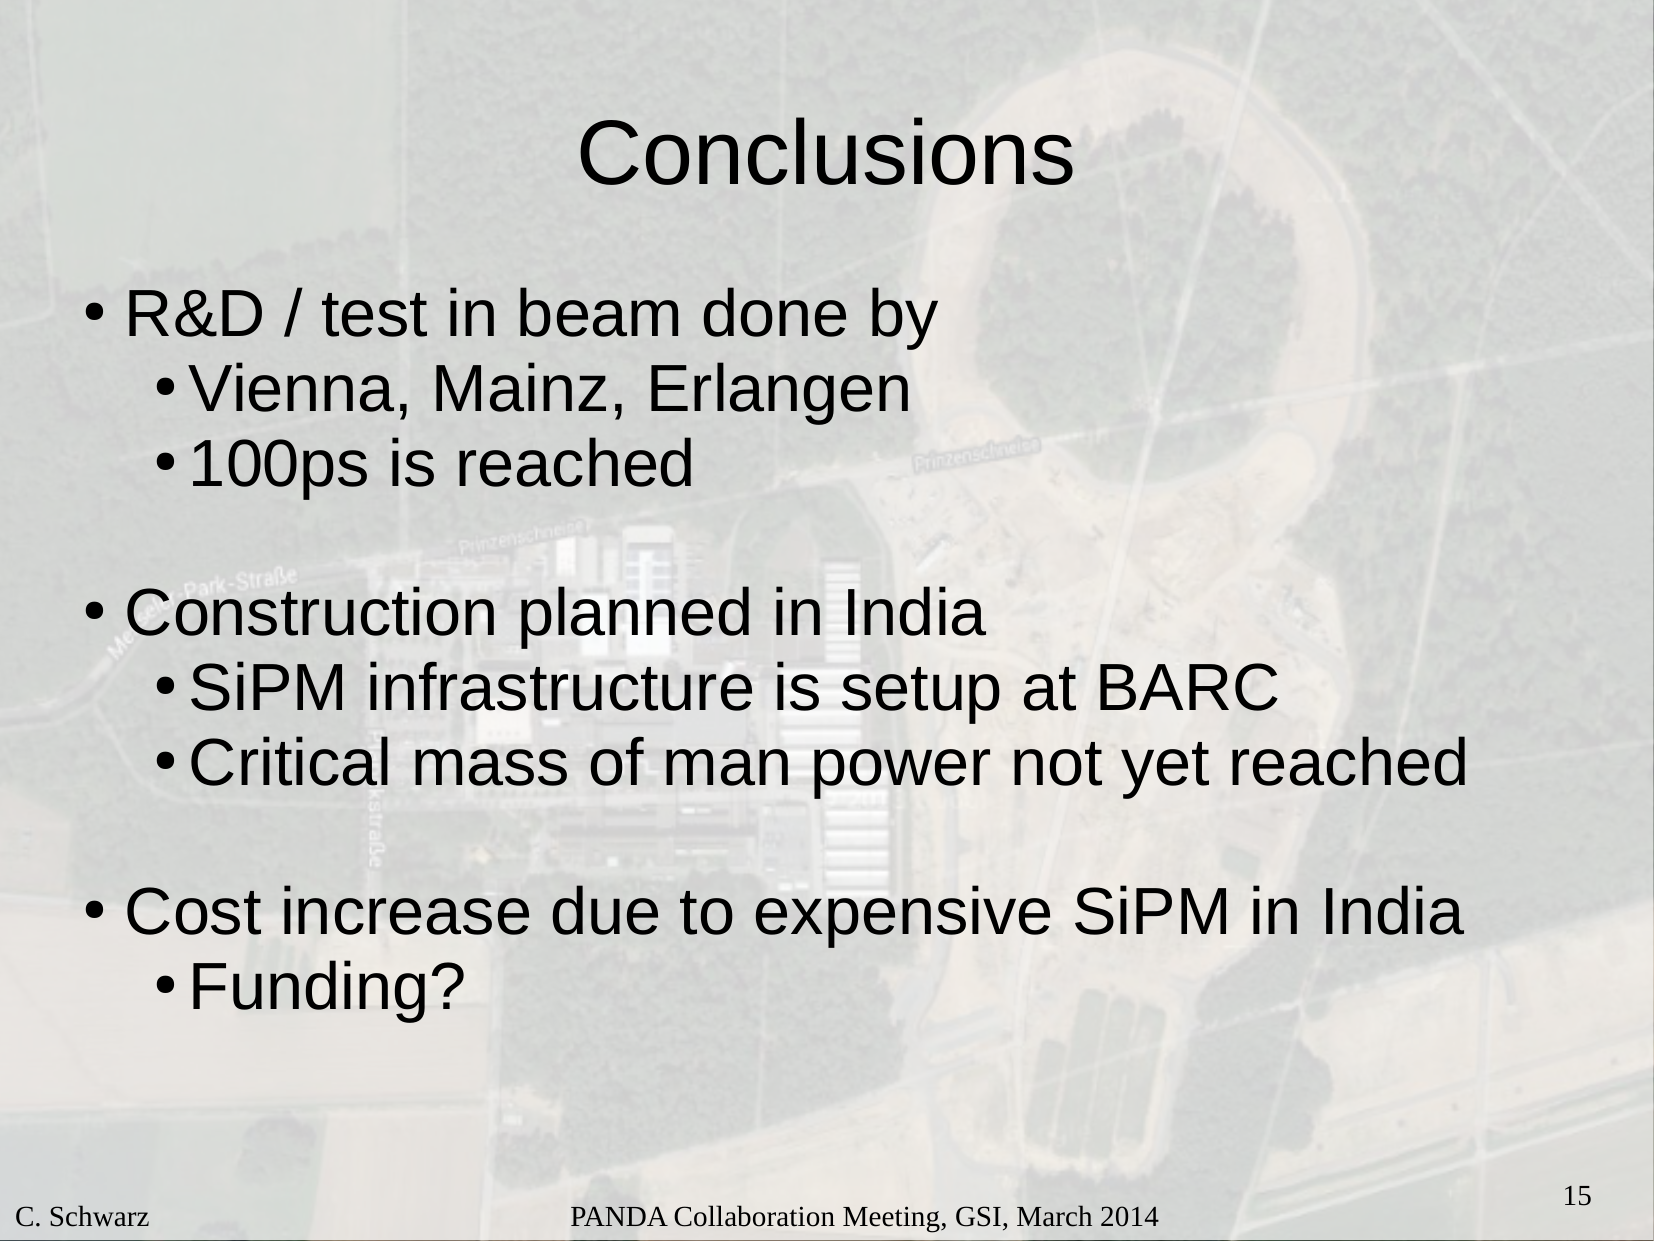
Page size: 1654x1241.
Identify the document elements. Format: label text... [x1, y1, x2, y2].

subtitle R&D / test in beam done by Vienna, Mainz, Erlangen 100ps is reached Construction planned in India SiPM infrastructure is setup at BARC Critical mass of man power not yet reached Cost increase due to expensive SiPM in India Funding? [82, 276, 1538, 1024]
title Conclusions [82, 49, 1571, 257]
